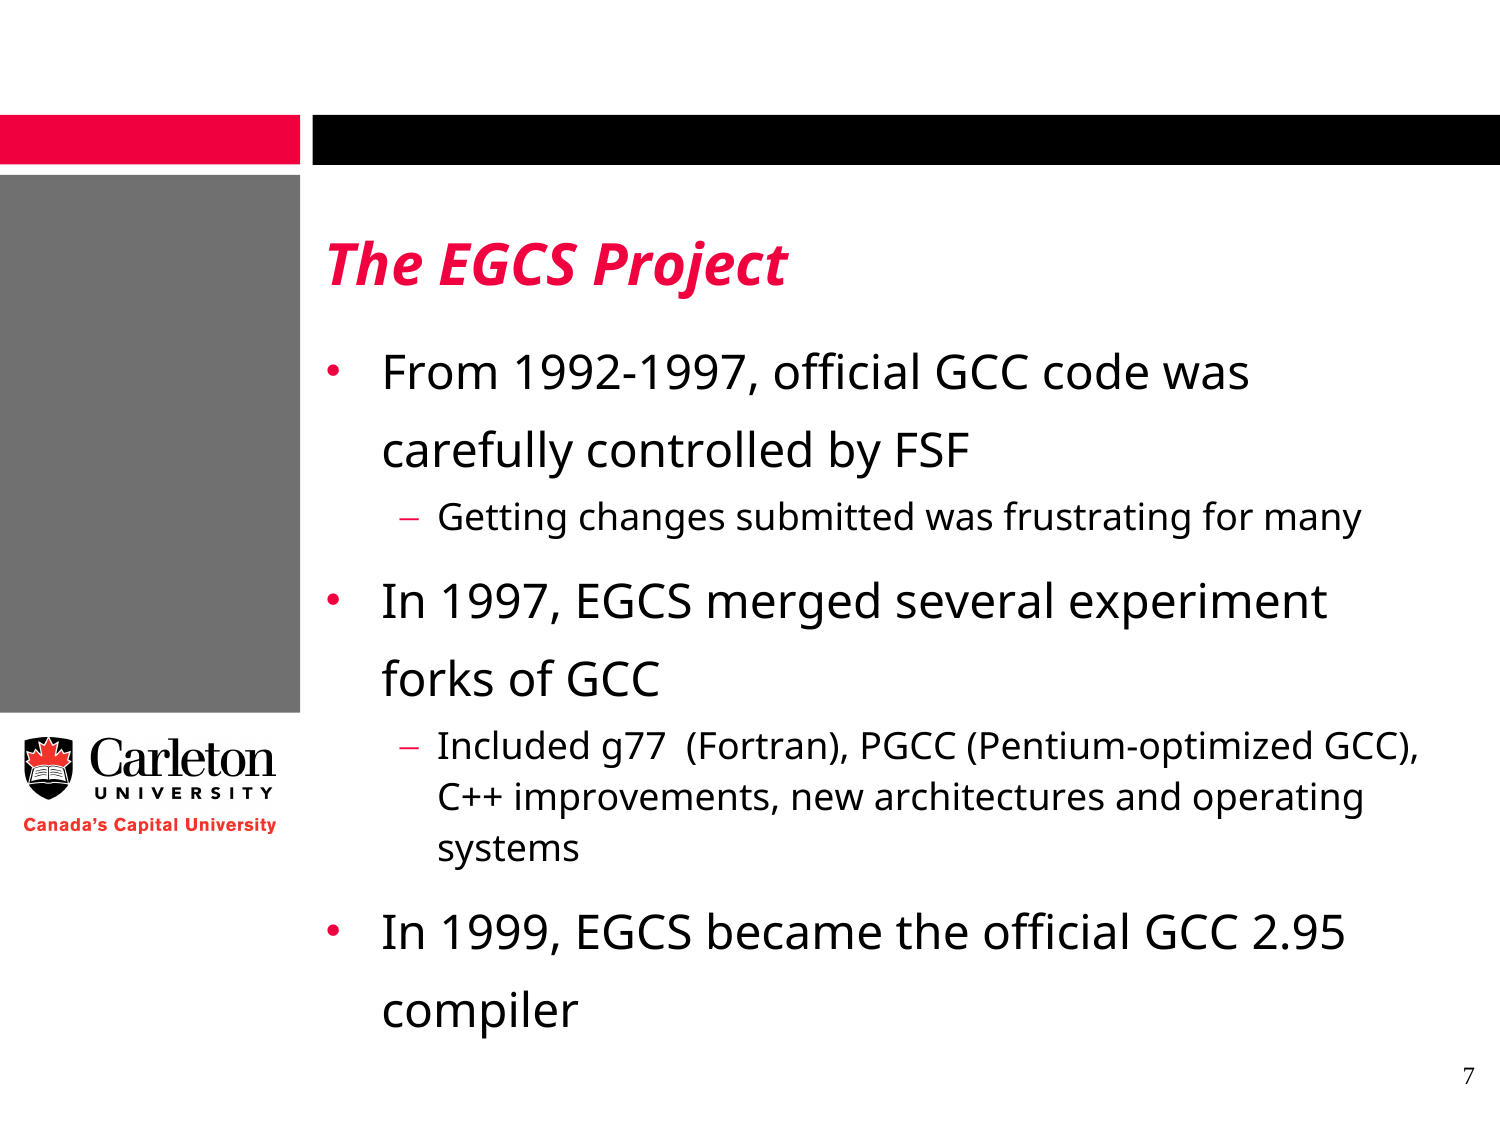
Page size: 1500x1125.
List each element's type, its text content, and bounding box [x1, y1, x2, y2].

title The EGCS Project [324, 194, 1450, 324]
list From 1992-1997, official GCC code was carefully controlled by FSF Getting changes submitted was frustrating for many In 1997, EGCS merged several experiment forks of GCC Included g77 (Fortran), PGCC (Pentium-optimized GCC), C++ improvements, new architectures and operating systems In 1999, EGCS became the official GCC 2.95 compiler [324, 324, 1450, 1053]
picture [24, 737, 276, 834]
